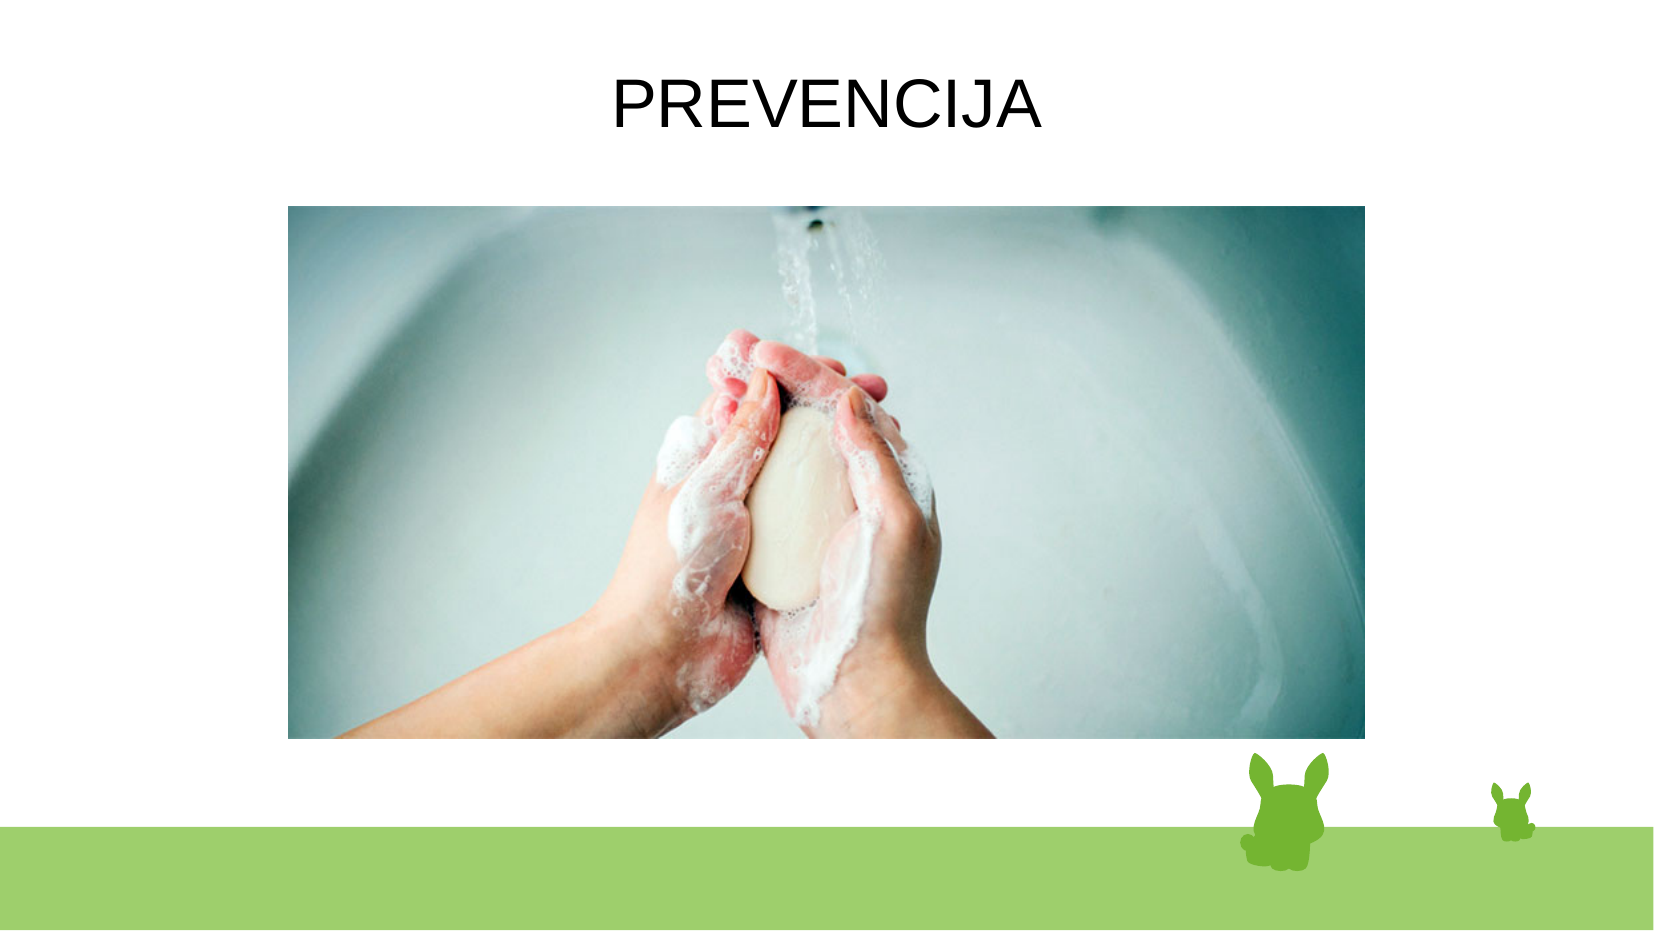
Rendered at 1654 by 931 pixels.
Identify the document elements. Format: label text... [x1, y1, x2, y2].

picture [288, 206, 1365, 739]
title PREVENCIJA [88, 29, 1565, 178]
